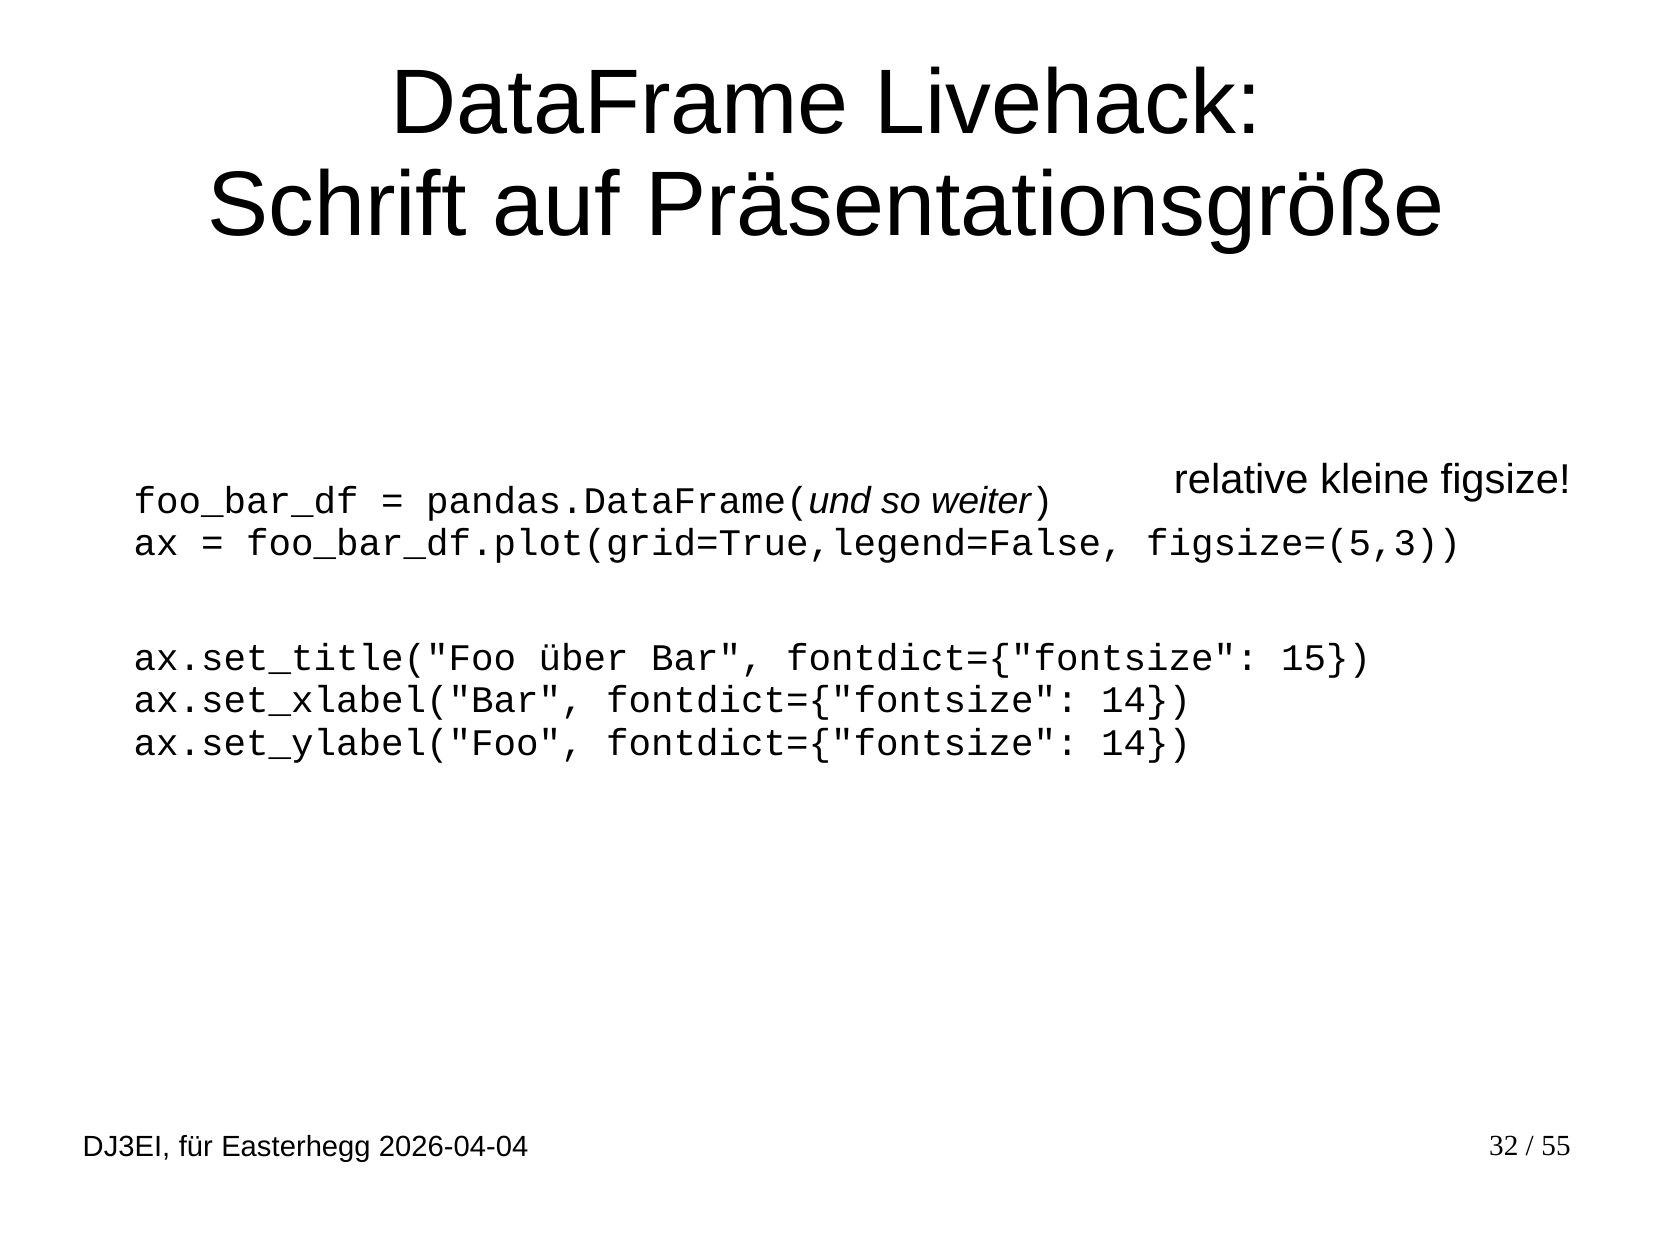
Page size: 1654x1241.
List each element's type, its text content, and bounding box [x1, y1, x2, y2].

text_box relative kleine figsize! [1159, 448, 1586, 511]
text_box foo_bar_df = pandas.DataFrame(und so weiter) ax = foo_bar_df.plot(grid=True,legend=False, figsize=(5,3)) ax.set_title("Foo über Bar", fontdict={"fontsize": 15}) ax.set_xlabel("Bar", fontdict={"fontsize": 14}) ax.set_ylabel("Foo", fontdict={"fontsize": 14}) [118, 471, 1547, 803]
title DataFrame Livehack: Schrift auf Präsentationsgröße [82, 49, 1571, 257]
